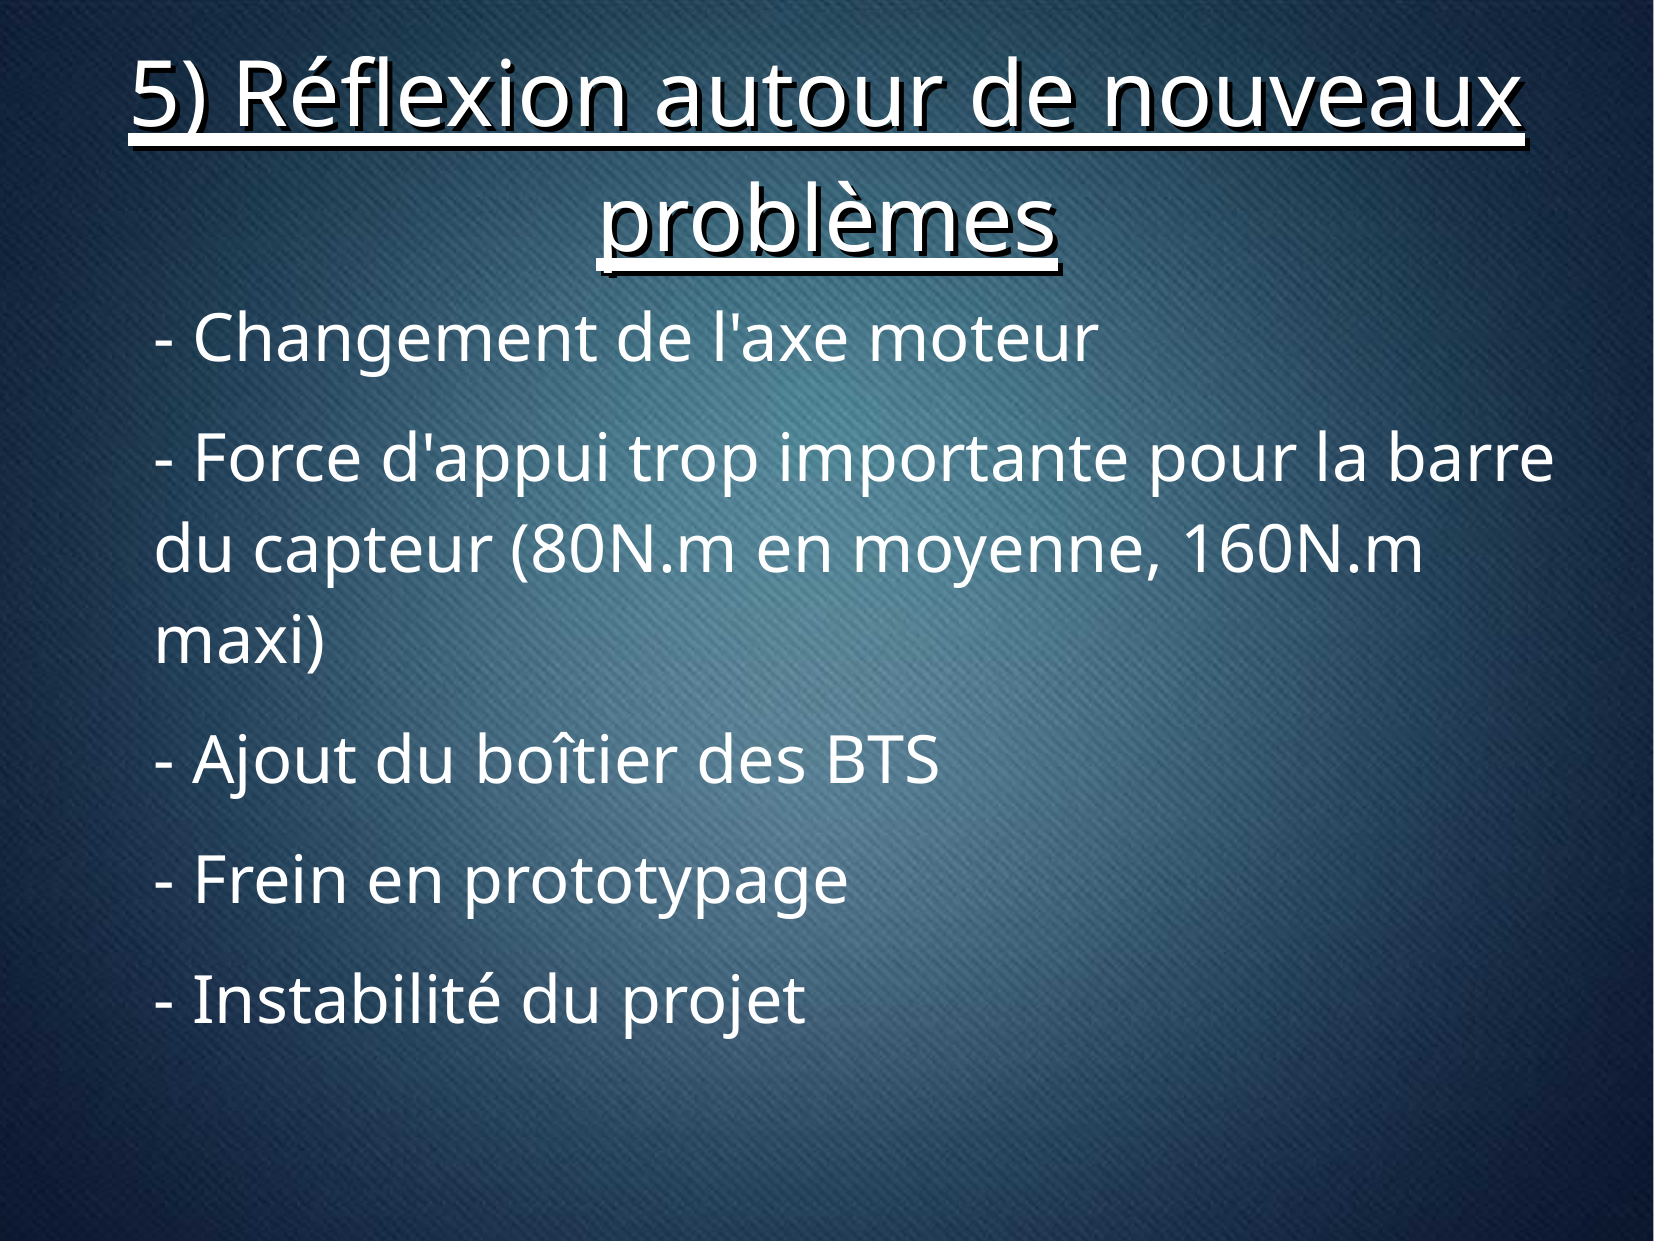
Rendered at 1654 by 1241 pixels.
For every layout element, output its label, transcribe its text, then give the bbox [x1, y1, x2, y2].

title 5) Réflexion autour de nouveaux problèmes [82, 30, 1571, 276]
picture [0, 0, 1654, 1241]
list - Changement de l'axe moteur - Force d'appui trop importante pour la barre du capteur (80N.m en moyenne, 160N.m maxi) - Ajout du boîtier des BTS - Frein en prototypage - Instabilité du projet [82, 290, 1571, 1109]
